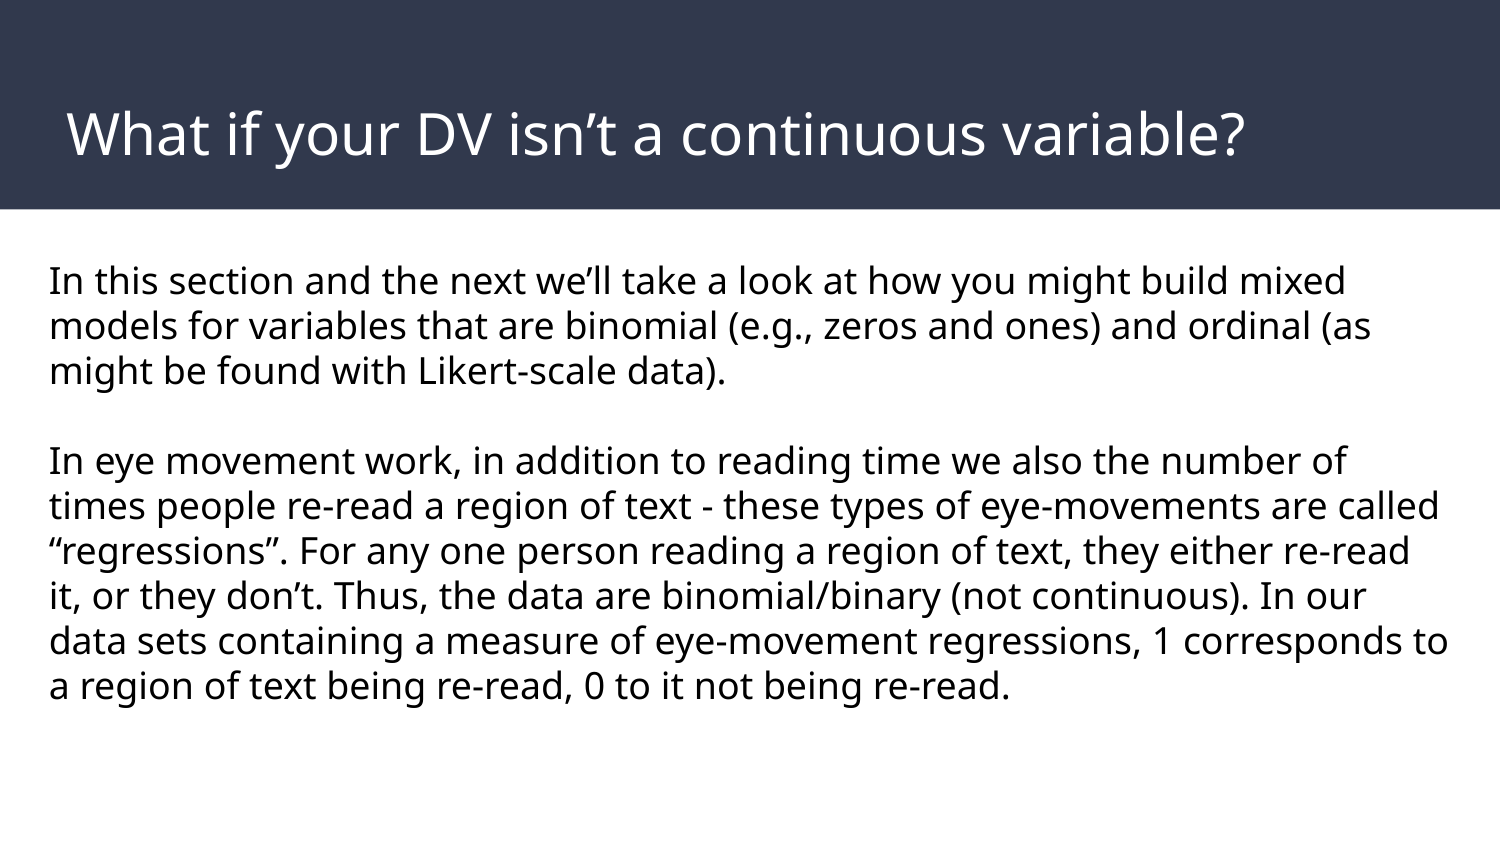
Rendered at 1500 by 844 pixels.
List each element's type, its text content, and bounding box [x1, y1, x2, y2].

text_box In this section and the next we’ll take a look at how you might build mixed models for variables that are binomial (e.g., zeros and ones) and ordinal (as might be found with Likert-scale data). In eye movement work, in addition to reading time we also the number of times people re-read a region of text - these types of eye-movements are called “regressions”. For any one person reading a region of text, they either re-read it, or they don’t. Thus, the data are binomial/binary (not continuous). In our data sets containing a measure of eye-movement regressions, 1 corresponds to a region of text being re-read, 0 to it not being re-read. [33, 242, 1466, 813]
title What if your DV isn’t a continuous variable? [51, 82, 1449, 185]
